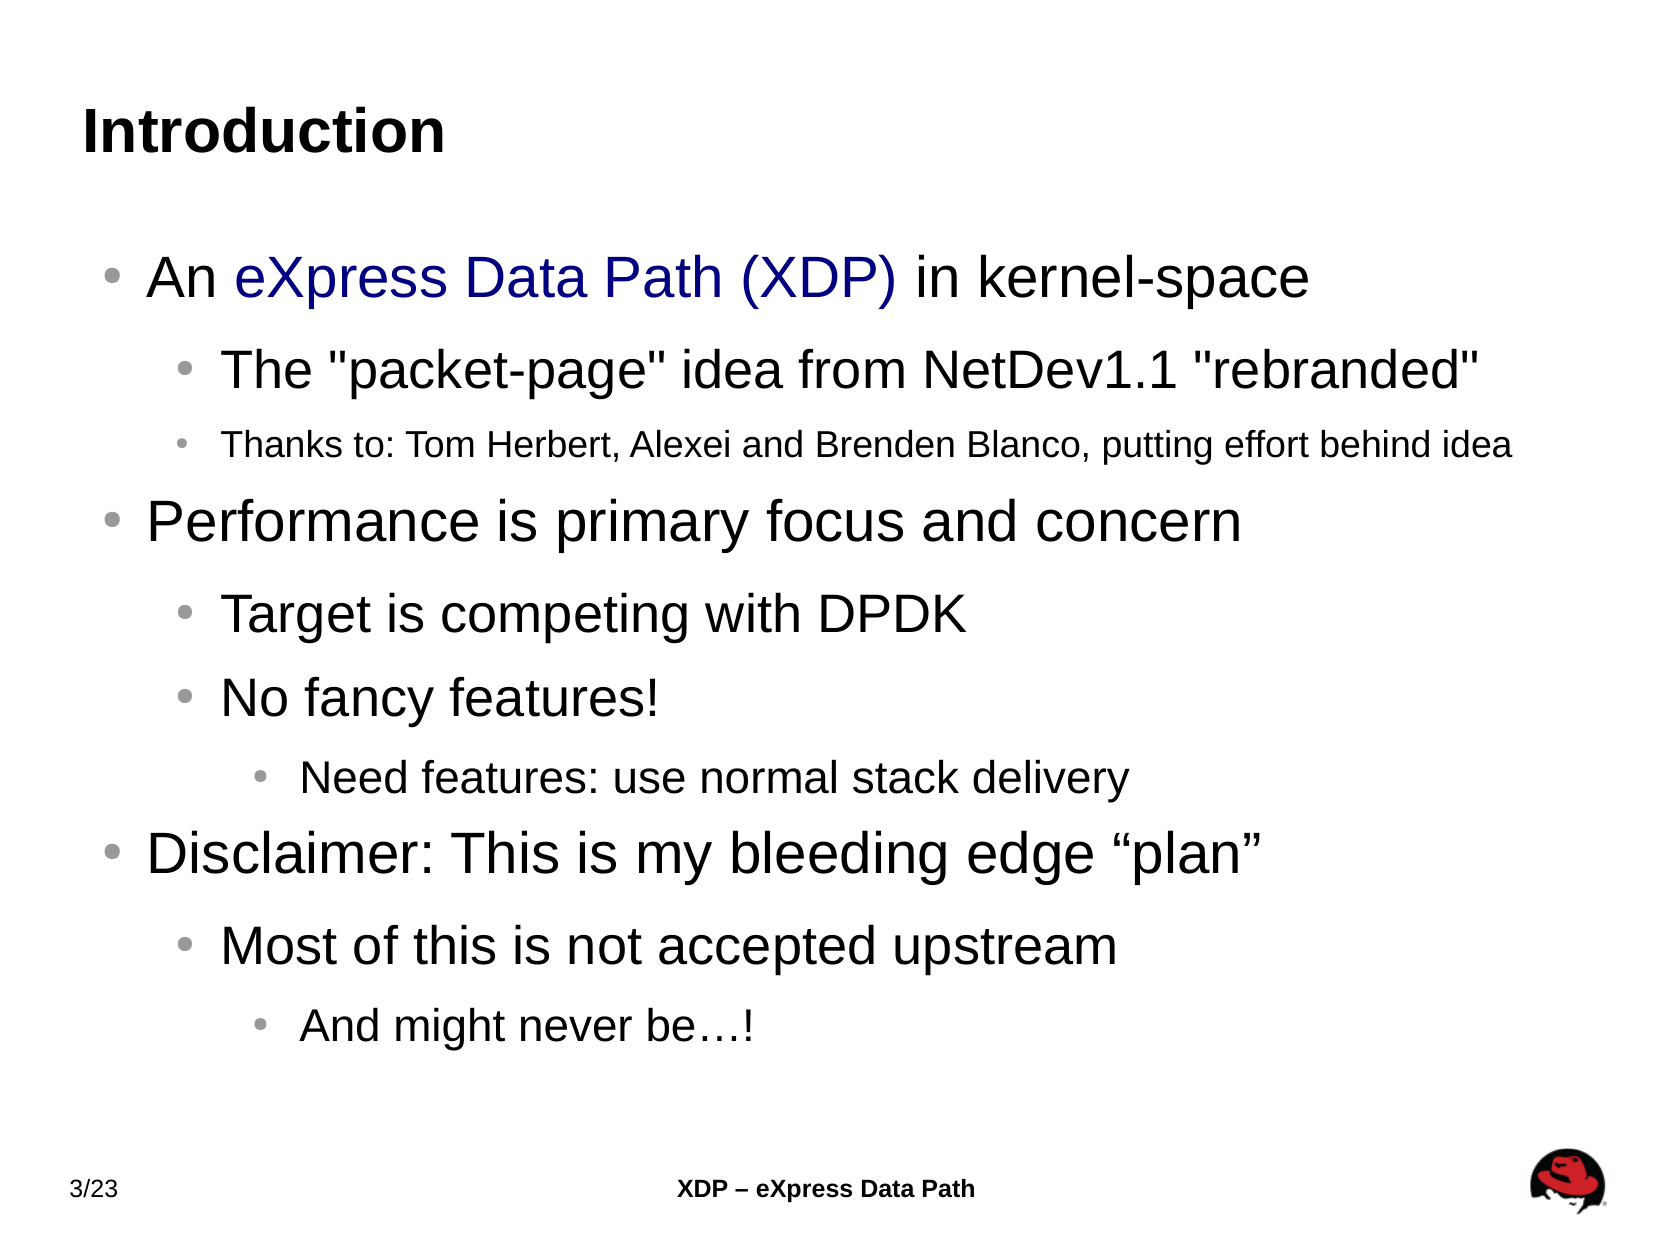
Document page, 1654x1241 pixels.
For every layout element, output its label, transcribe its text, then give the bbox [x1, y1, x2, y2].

title Introduction [82, 37, 1571, 226]
list An eXpress Data Path (XDP) in kernel-space The "packet-page" idea from NetDev1.1 "rebranded" Thanks to: Tom Herbert, Alexei and Brenden Blanco, putting effort behind idea Performance is primary focus and concern Target is competing with DPDK No fancy features! Need features: use normal stack delivery Disclaimer: This is my bleeding edge “plan” Most of this is not accepted upstream And might never be…! [86, 1039, 1576, 1051]
picture [1529, 1146, 1613, 1224]
text_box [86, 244, 1576, 1039]
